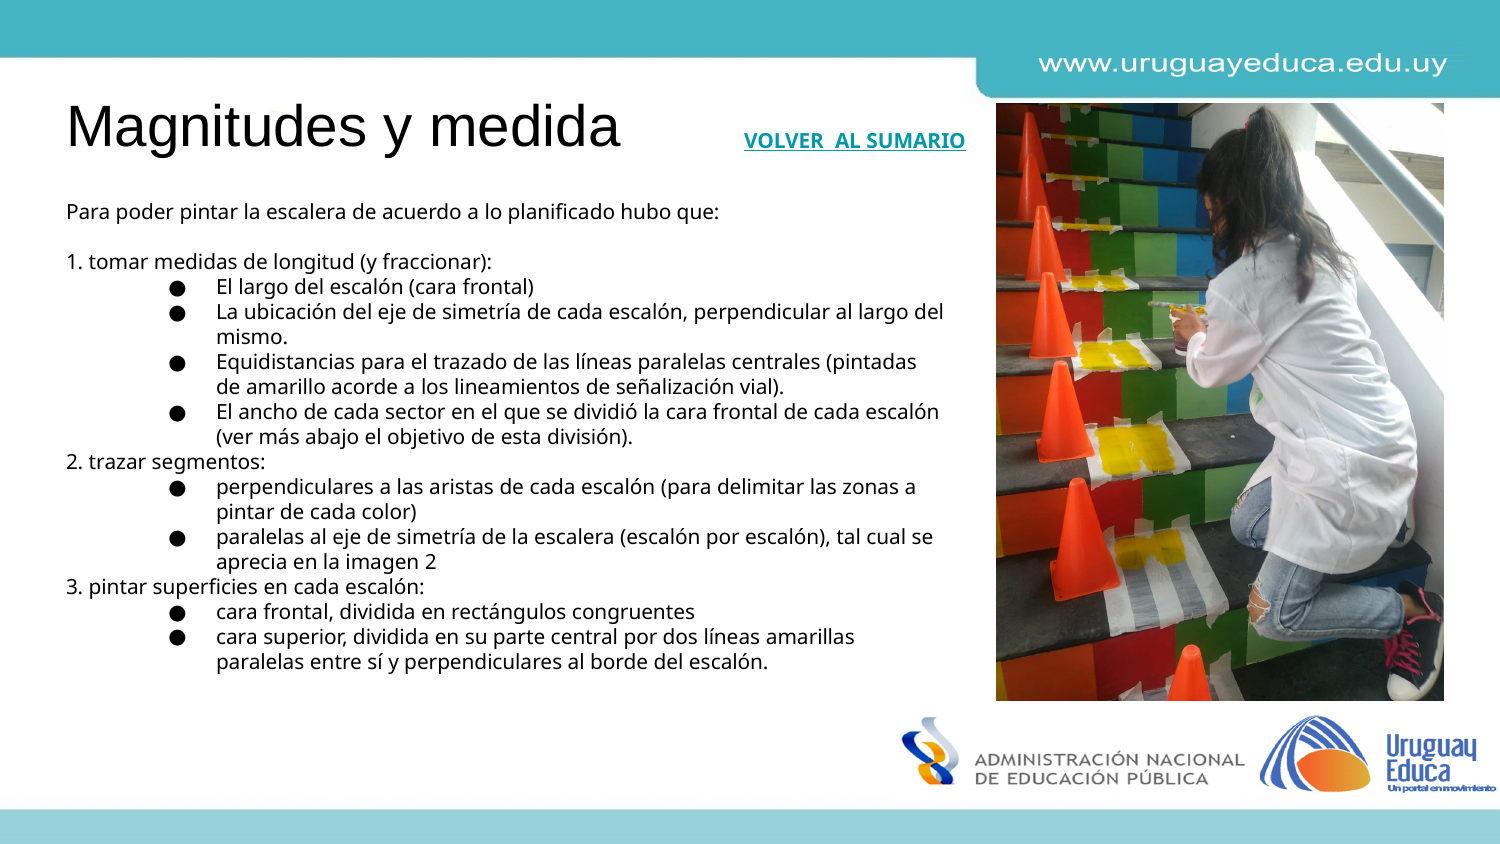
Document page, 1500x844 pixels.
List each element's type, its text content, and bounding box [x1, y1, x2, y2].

text_box VOLVER AL SUMARIO [699, 114, 981, 154]
title Magnitudes y medida [51, 72, 1449, 167]
list Para poder pintar la escalera de acuerdo a lo planificado hubo que: 1. tomar medidas de longitud (y fraccionar): El largo del escalón (cara frontal) La ubicación del eje de simetría de cada escalón, perpendicular al largo del mismo. Equidistancias para el trazado de las líneas paralelas centrales (pintadas de amarillo acorde a los lineamientos de señalización vial). El ancho de cada sector en el que se dividió la cara frontal de cada escalón (ver más abajo el objetivo de esta división). 2. trazar segmentos: perpendiculares a las aristas de cada escalón (para delimitar las zonas a pintar de cada color) paralelas al eje de simetría de la escalera (escalón por escalón), tal cual se aprecia en la imagen 2 3. pintar superficies en cada escalón: cara frontal, dividida en rectángulos congruentes cara superior, dividida en su parte central por dos líneas amarillas paralelas entre sí y perpendiculares al borde del escalón. [51, 183, 961, 745]
picture [0, 0, 1500, 844]
